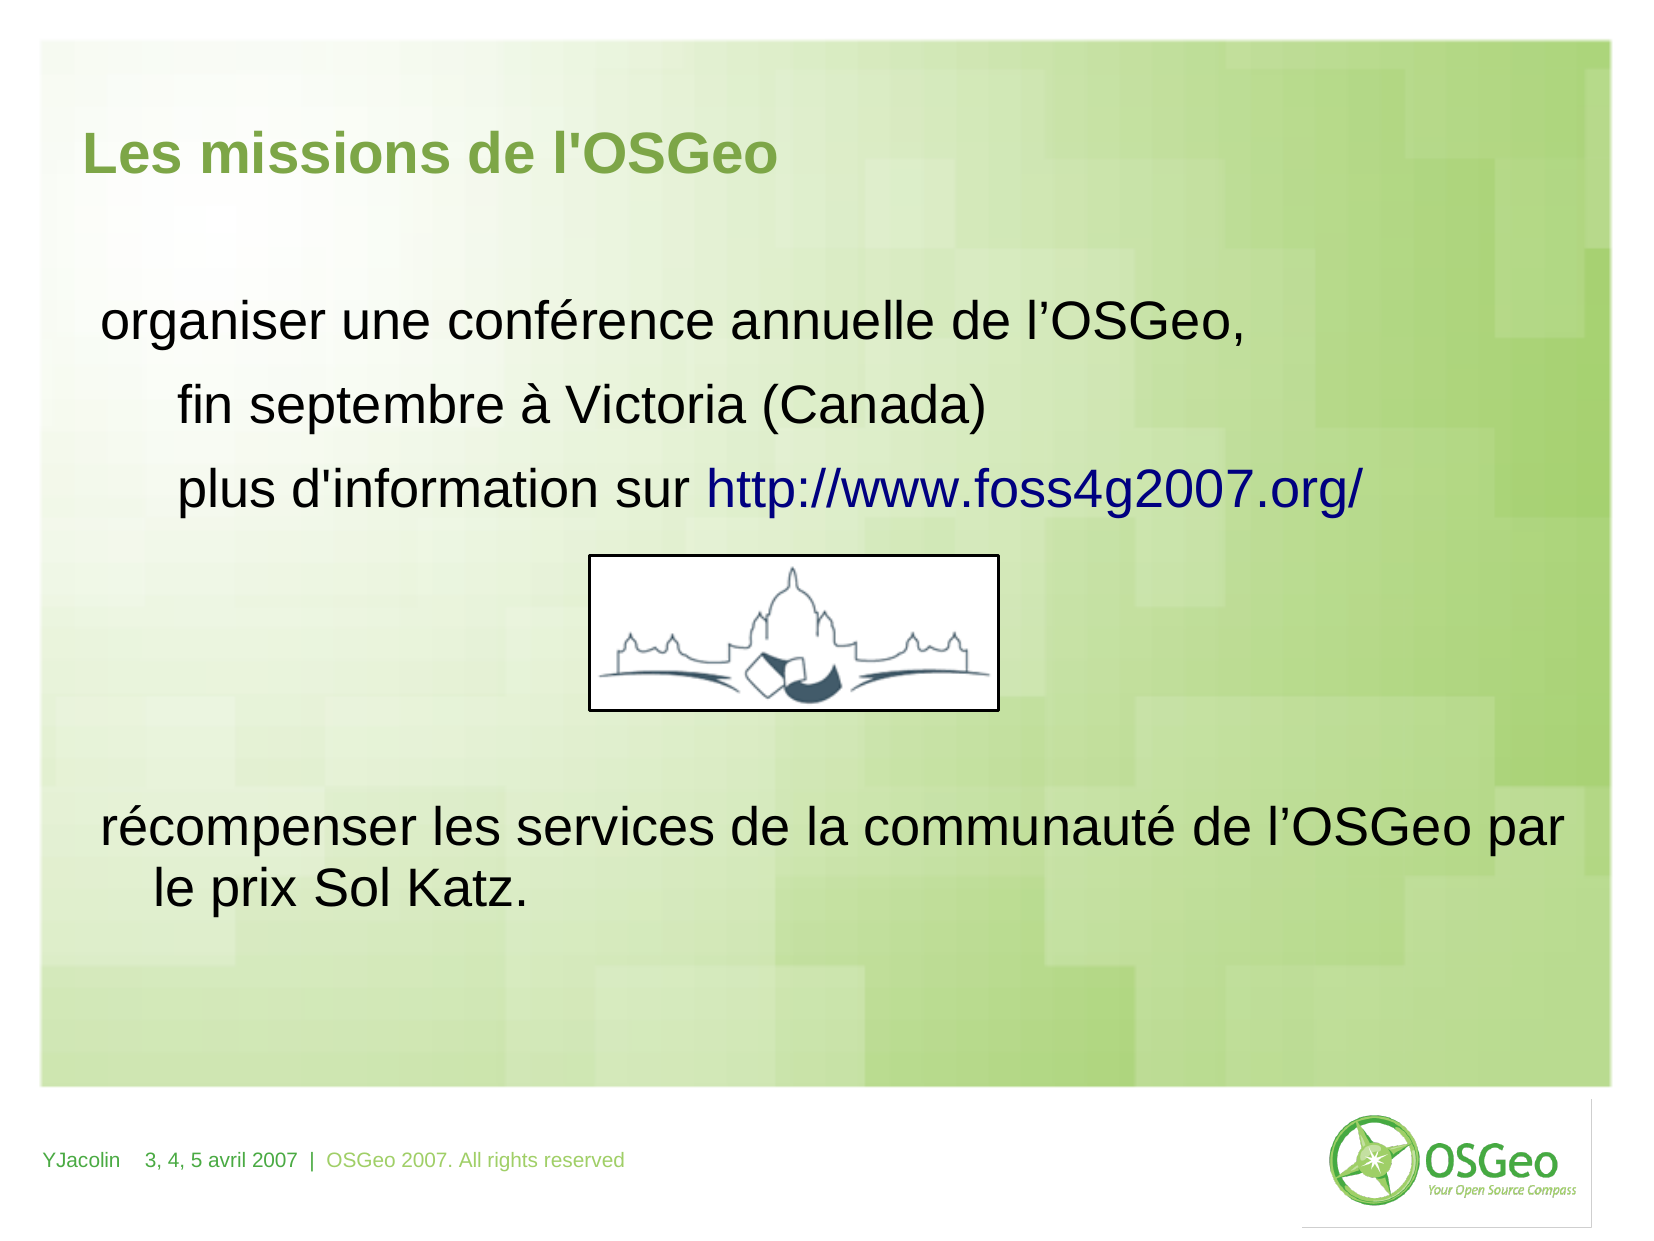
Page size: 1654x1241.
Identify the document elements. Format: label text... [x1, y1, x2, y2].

list organiser une conférence annuelle de l’OSGeo, fin septembre à Victoria (Canada) plus d'information sur http://www.foss4g2007.org/ récompenser les services de la communauté de l’OSGeo par le prix Sol Katz. [82, 290, 1571, 1109]
title Les missions de l'OSGeo [82, 49, 1571, 257]
picture [0, 1, 1654, 1239]
